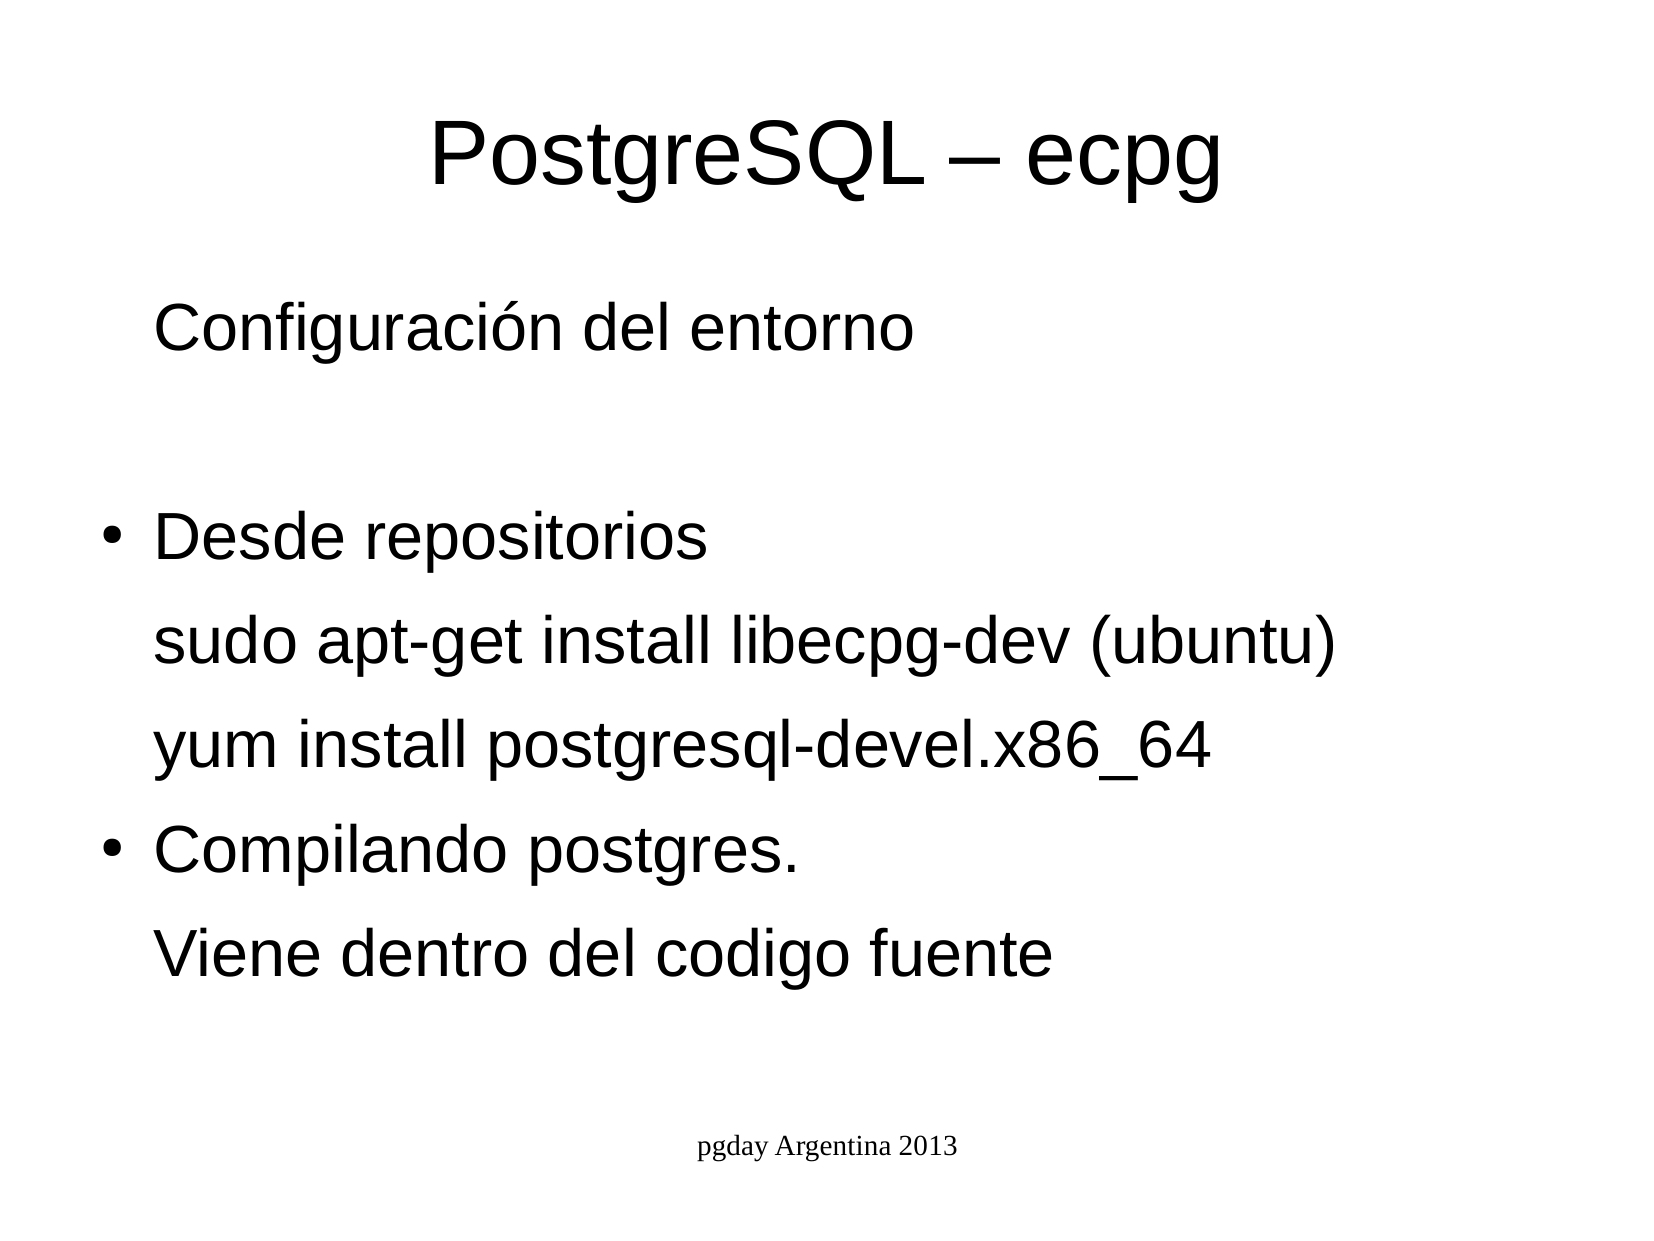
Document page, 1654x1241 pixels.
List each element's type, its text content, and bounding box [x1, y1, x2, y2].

title PostgreSQL – ecpg [82, 49, 1571, 257]
list Configuración del entorno Desde repositorios sudo apt-get install libecpg-dev (ubuntu) yum install postgresql-devel.x86_64 Compilando postgres. Viene dentro del codigo fuente [82, 290, 1538, 1010]
